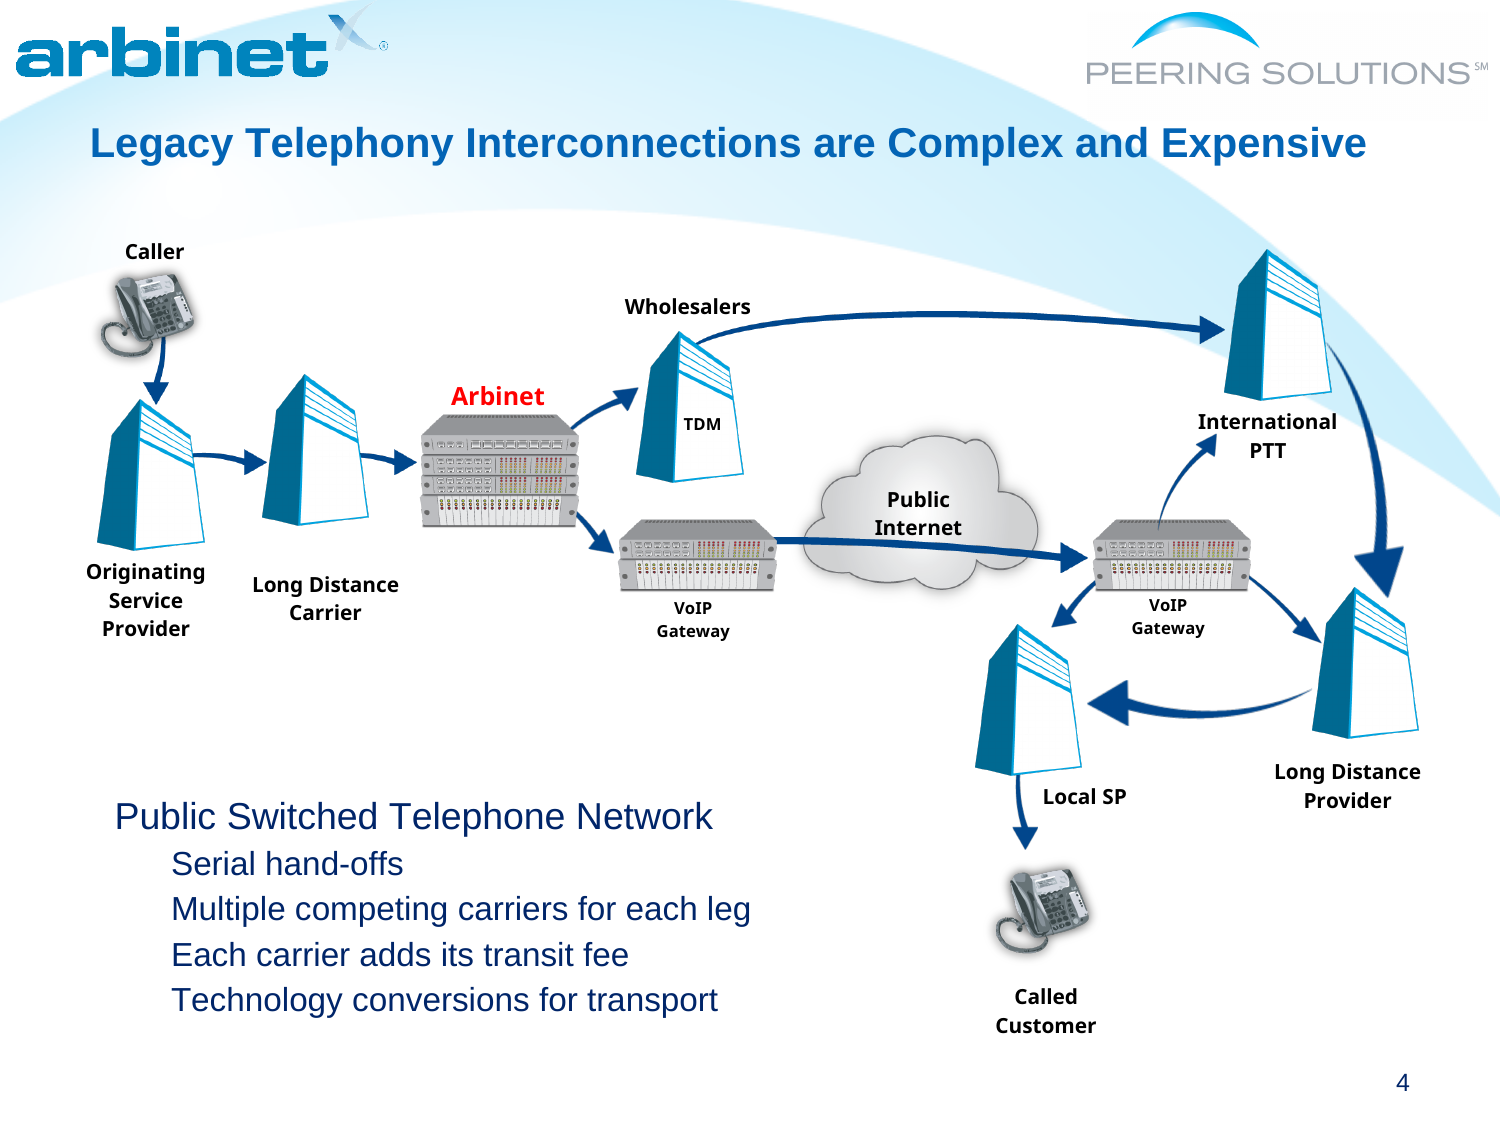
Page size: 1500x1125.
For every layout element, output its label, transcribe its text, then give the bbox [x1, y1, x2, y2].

text_box VoIP Gateway [1116, 599, 1220, 648]
text_box Wholesalers [610, 284, 766, 329]
text_box Caller [109, 229, 200, 254]
text_box Arbinet [436, 371, 560, 412]
text_box TDM [668, 405, 737, 444]
text_box Public Internet [859, 477, 978, 537]
text_box Called Customer [980, 974, 1112, 1047]
text_box Long Distance Carrier [237, 562, 414, 635]
text_box Long Distance Provider [1259, 749, 1436, 822]
text_box Originating Service Provider [71, 549, 221, 651]
text_box International PTT [1183, 399, 1337, 472]
text_box Public Switched Telephone Network Serial hand-offs Multiple competing carriers for each leg Each carrier adds its transit fee Technology conversions for transport [99, 787, 913, 1065]
picture [0, 0, 1500, 1125]
text_box Local SP [999, 774, 1176, 819]
title Legacy Telephony Interconnections are Complex and Expensive [75, 112, 1426, 228]
text_box VoIP Gateway [641, 599, 745, 651]
